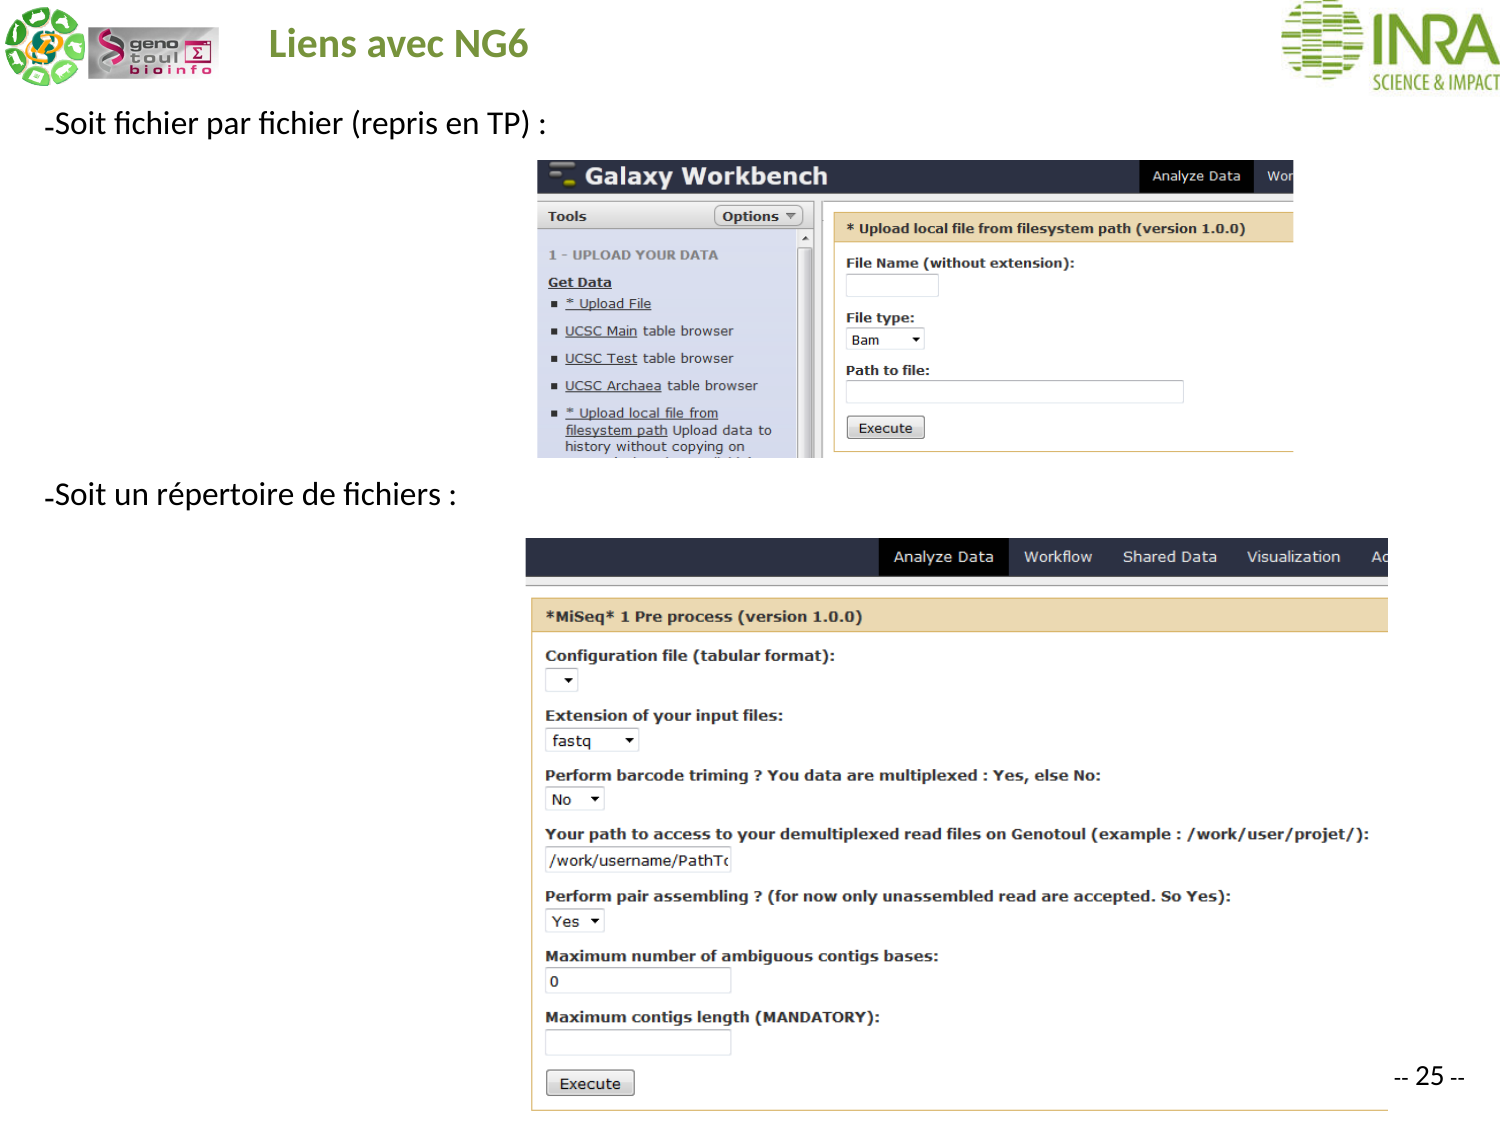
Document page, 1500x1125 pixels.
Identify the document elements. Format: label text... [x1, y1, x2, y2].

picture [5, 7, 85, 86]
text_box Liens avec NG6 [253, 19, 1270, 86]
text_box Soit fichier par fichier (repris en TP) : Soit un répertoire de fichiers : [29, 101, 1447, 1095]
picture [537, 160, 1294, 458]
picture [525, 538, 1388, 1118]
picture [1281, 0, 1500, 110]
picture [88, 27, 219, 79]
